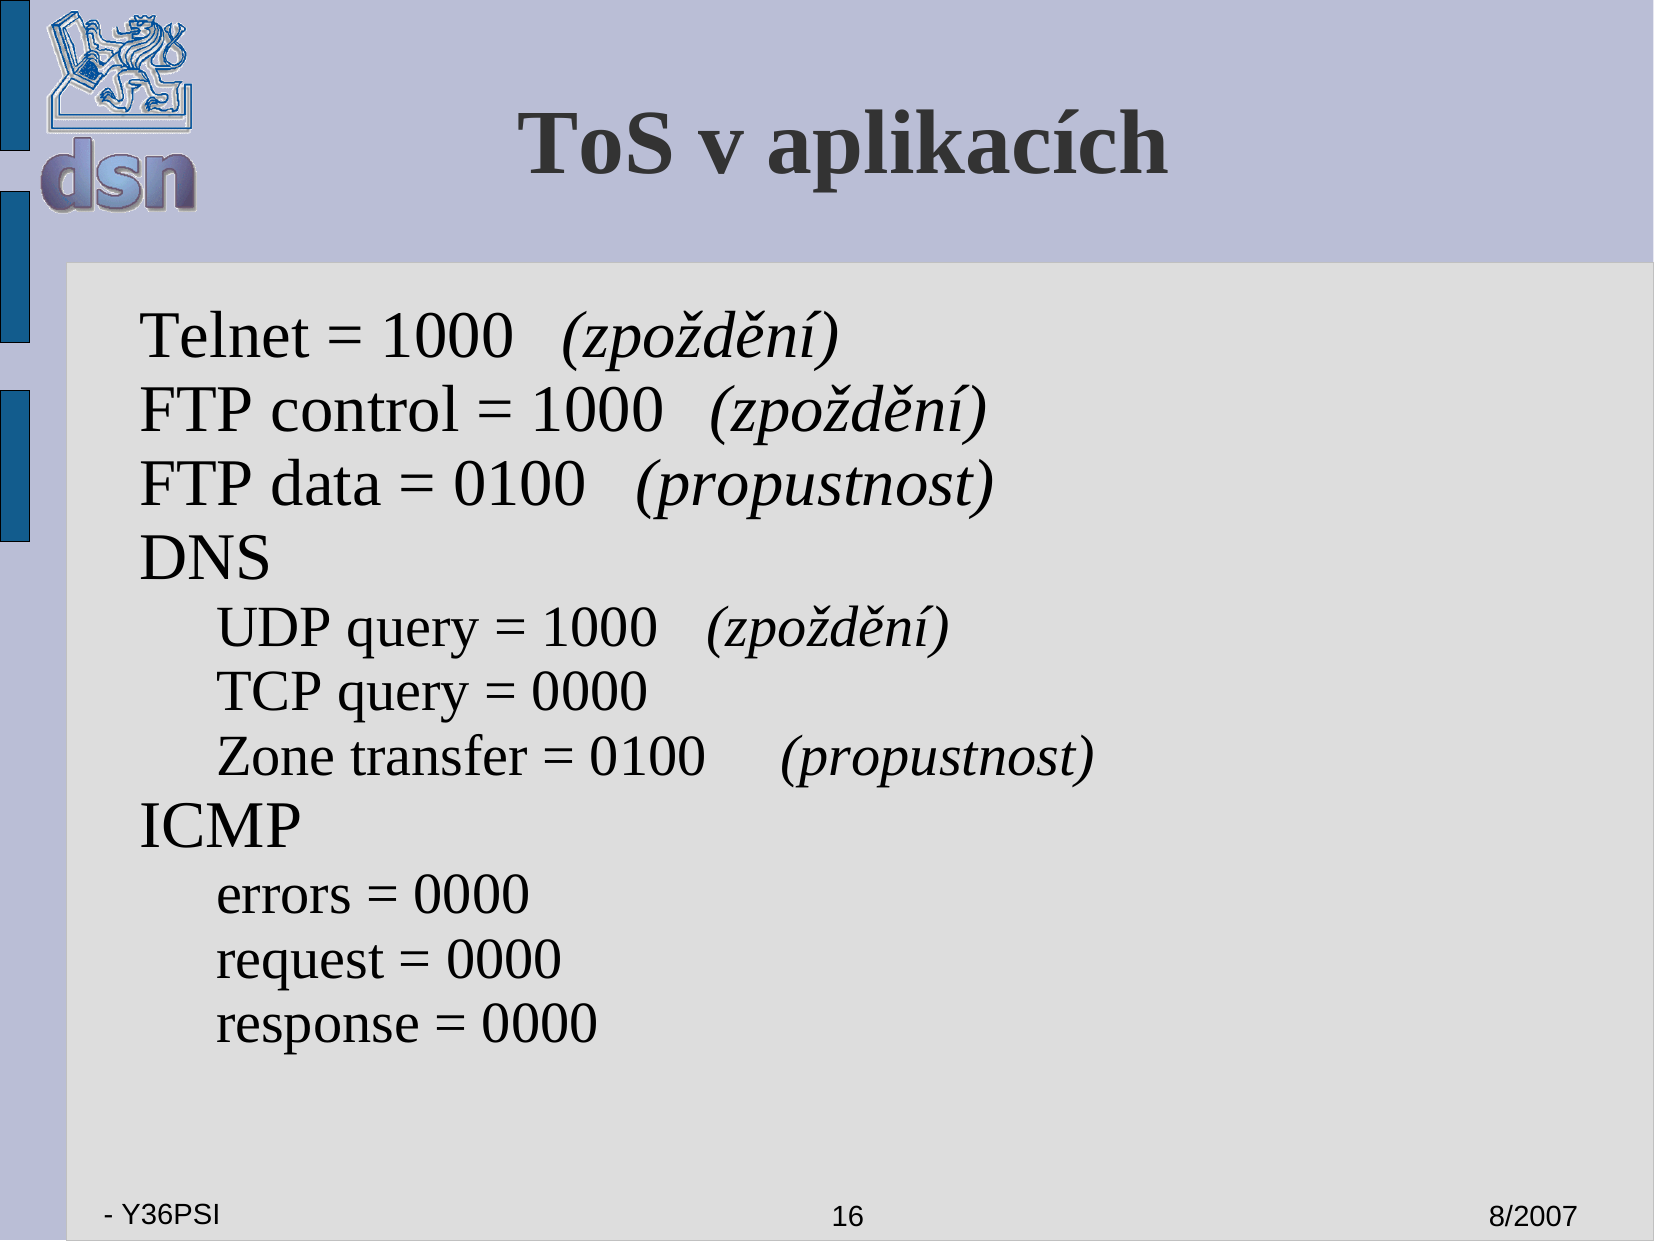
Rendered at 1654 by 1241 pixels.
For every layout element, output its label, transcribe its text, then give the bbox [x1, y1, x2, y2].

list Telnet = 1000 (zpoždění) FTP control = 1000 (zpoždění) FTP data = 0100 (propustnost) DNS UDP query = 1000 (zpoždění) TCP query = 0000 Zone transfer = 0100 (propustnost) ICMP errors = 0000 request = 0000 response = 0000 [121, 297, 1534, 1126]
title ToS v aplikacích [210, 38, 1478, 247]
picture [10, 10, 223, 230]
